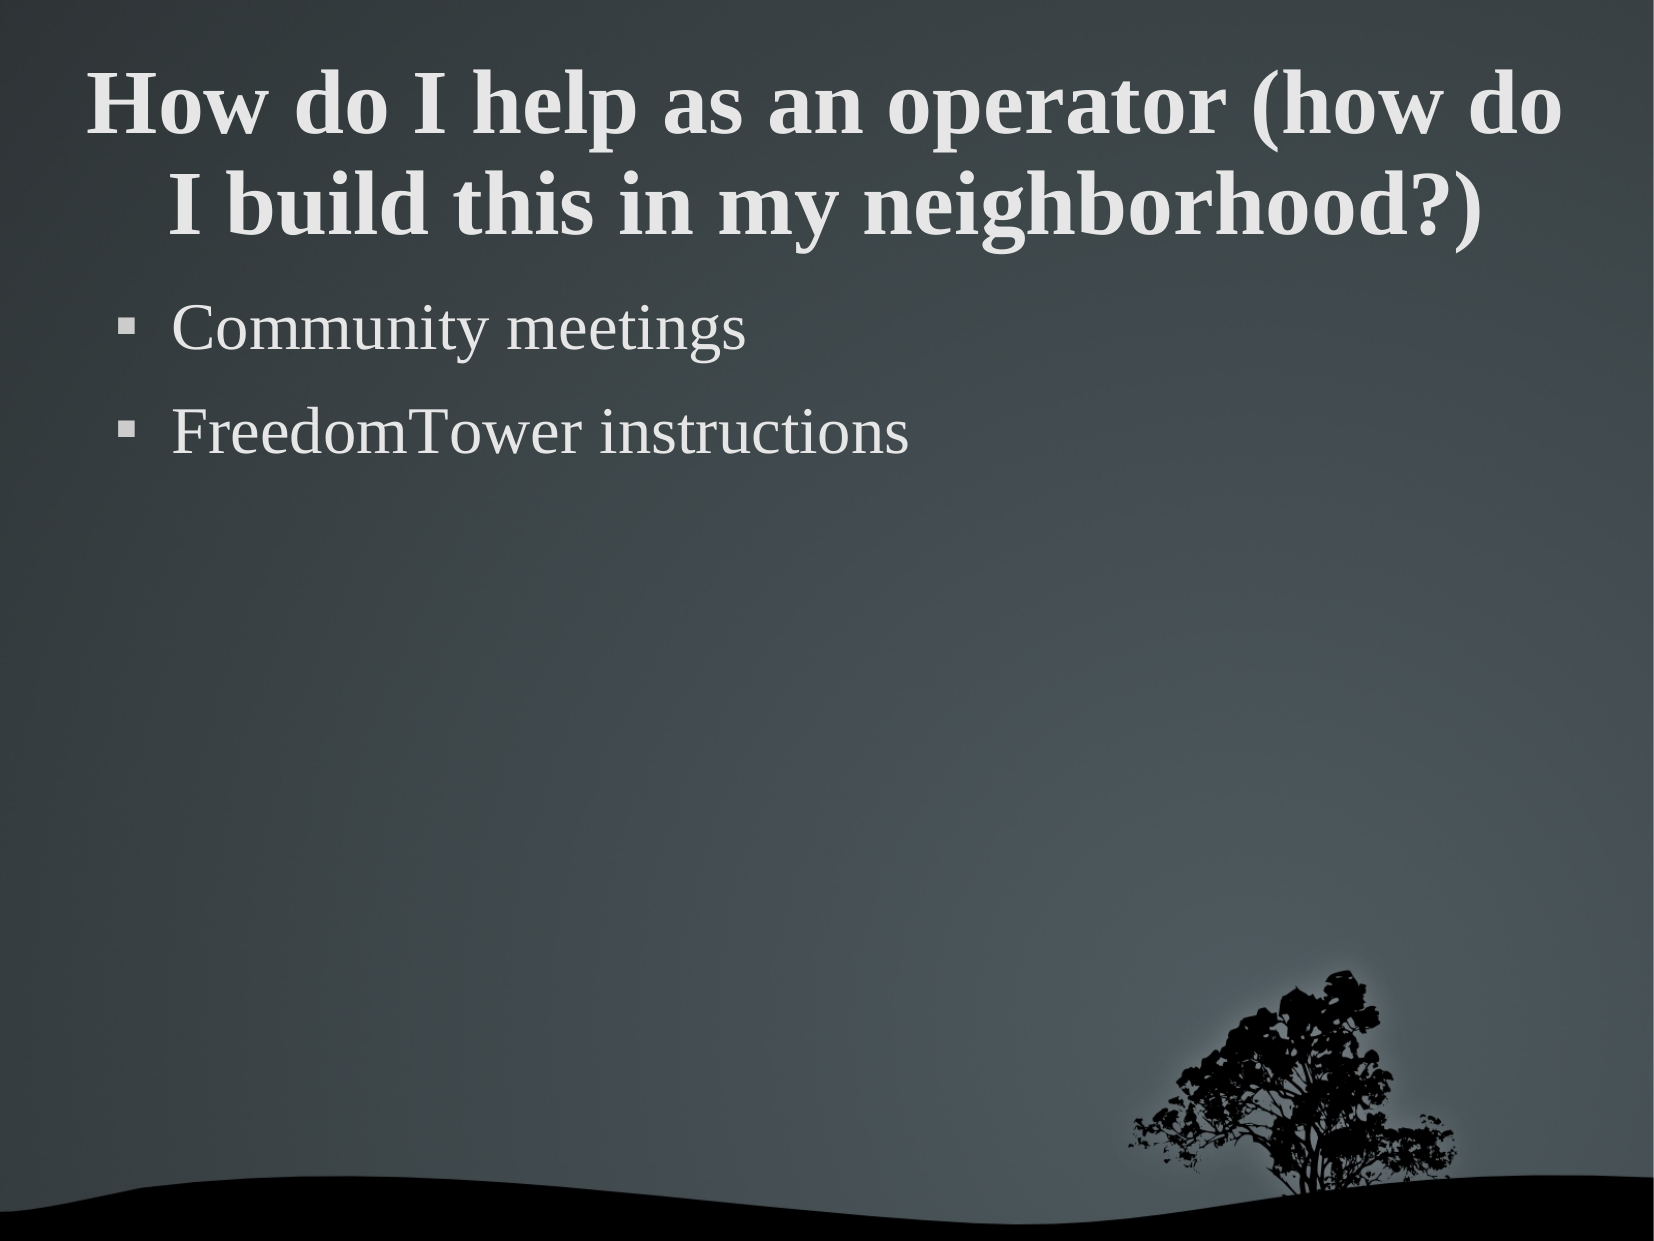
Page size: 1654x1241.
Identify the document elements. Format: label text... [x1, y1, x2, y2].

title How do I help as an operator (how do I build this in my neighborhood?) [82, 33, 1571, 273]
list Community meetings FreedomTower instructions [82, 290, 1571, 1109]
picture [0, 0, 1654, 1241]
